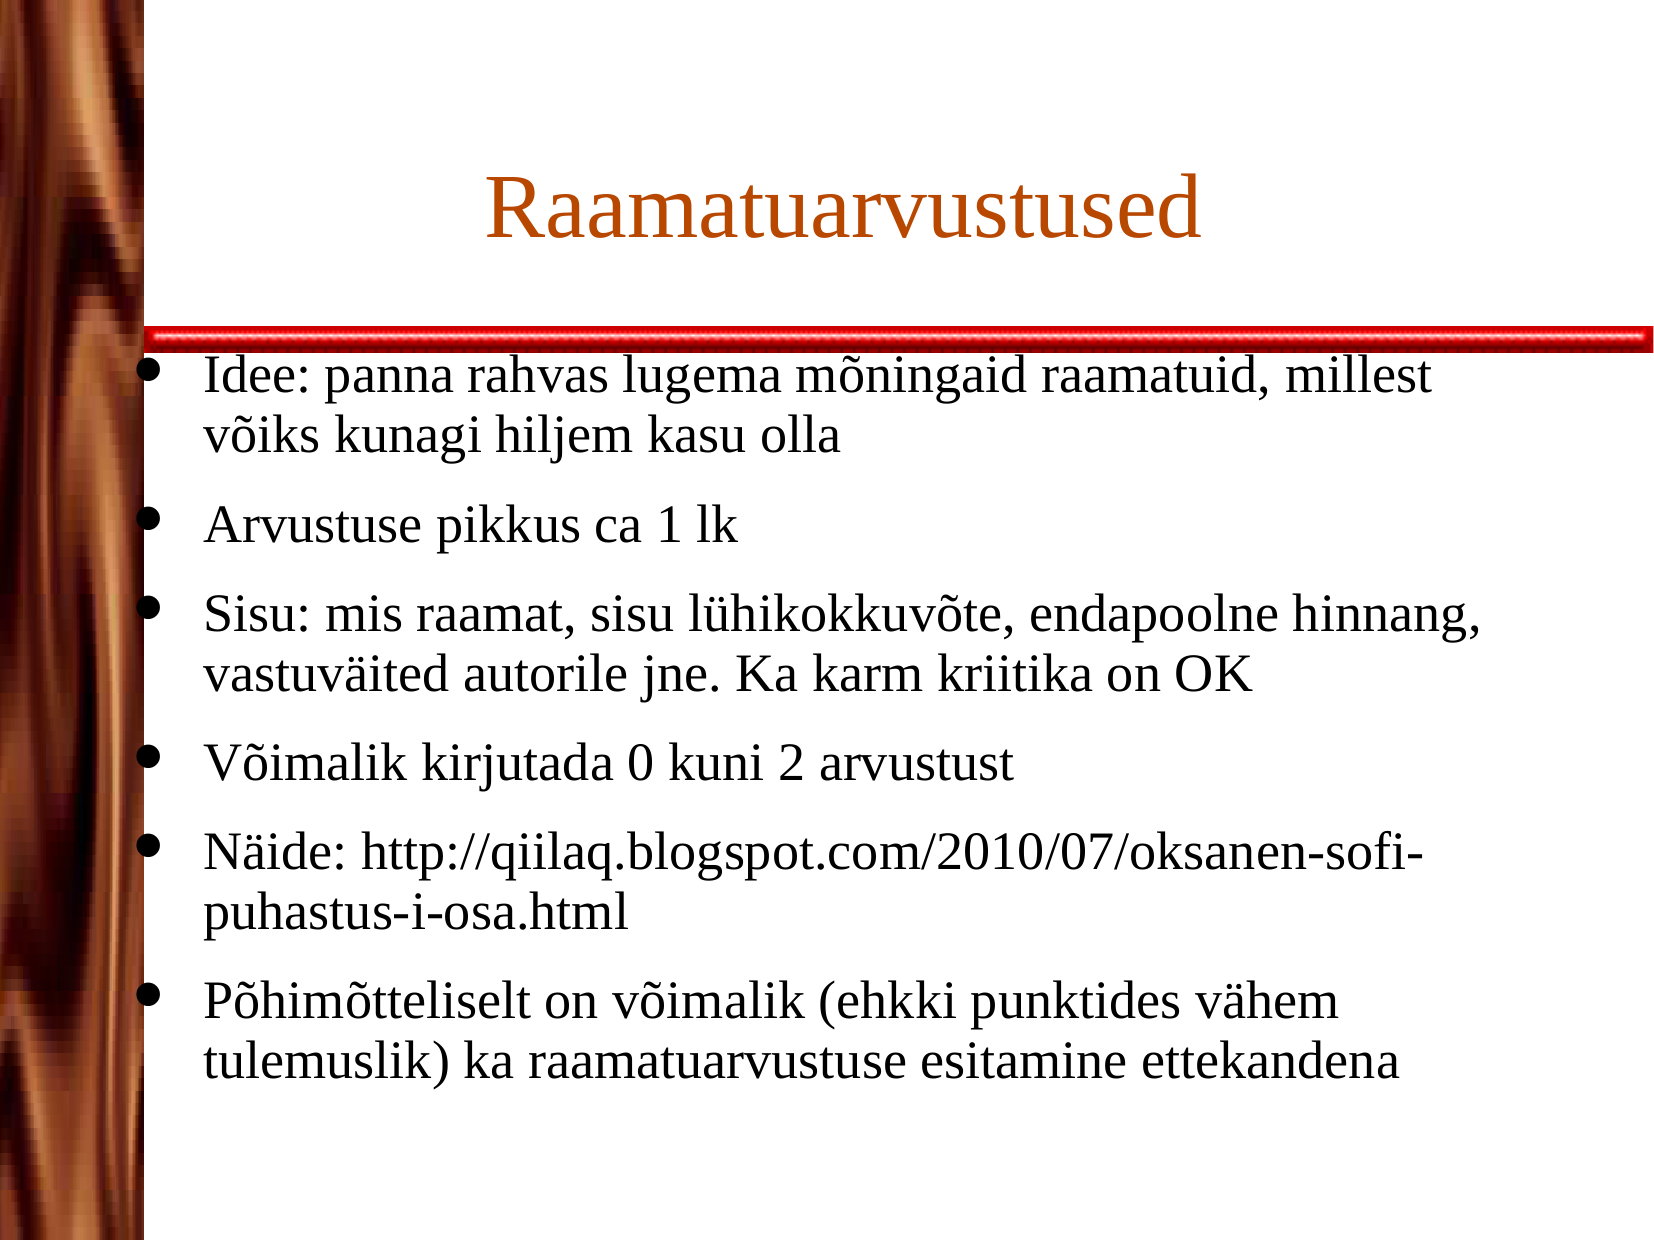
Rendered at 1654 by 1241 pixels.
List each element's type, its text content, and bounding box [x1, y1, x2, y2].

picture [0, 0, 1654, 1240]
title Raamatuarvustused [121, 103, 1533, 309]
list Idee: panna rahvas lugema mõningaid raamatuid, millest võiks kunagi hiljem kasu olla Arvustuse pikkus ca 1 lk Sisu: mis raamat, sisu lühikokkuvõte, endapoolne hinnang, vastuväited autorile jne. Ka karm kriitika on OK Võimalik kirjutada 0 kuni 2 arvustust Näide: http://qiilaq.blogspot.com/2010/07/oksanen-sofi-puhastus-i-osa.html Põhimõtteliselt on võimalik (ehkki punktides vähem tulemuslik) ka raamatuarvustuse esitamine ettekandena [121, 344, 1533, 1164]
